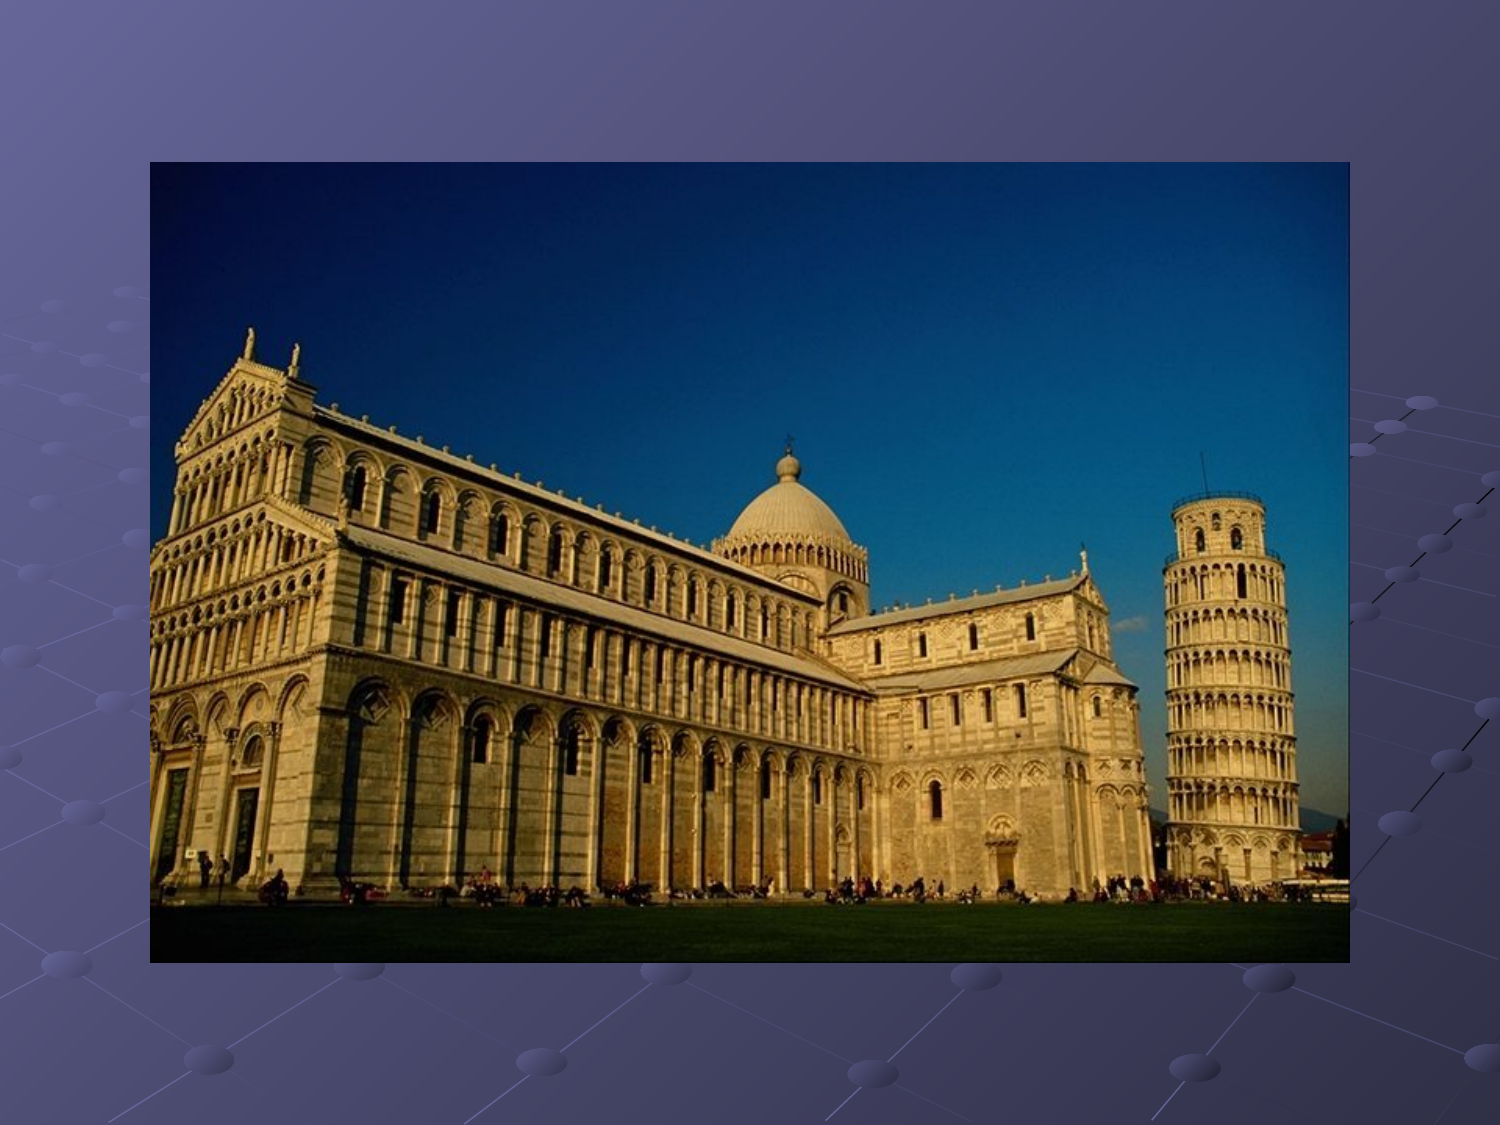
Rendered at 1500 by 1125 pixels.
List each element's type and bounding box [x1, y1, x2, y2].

picture [150, 162, 1350, 963]
